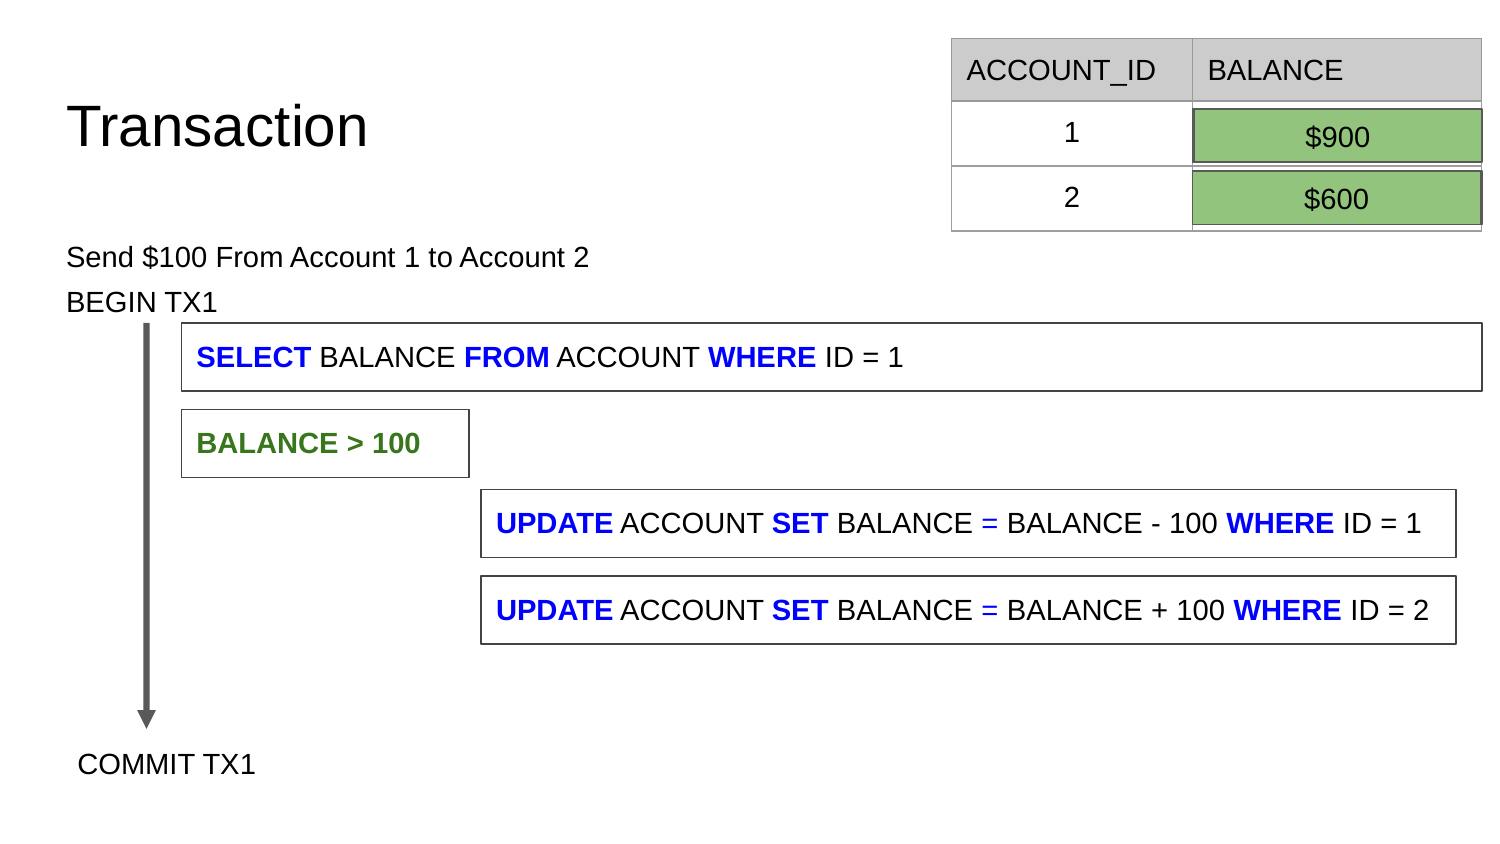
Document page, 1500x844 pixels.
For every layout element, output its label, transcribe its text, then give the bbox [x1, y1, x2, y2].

table_cell 2 [952, 167, 1192, 230]
text_box $600 [1192, 171, 1481, 225]
table_cell 1 [952, 102, 1192, 165]
text_box BEGIN TX1 [51, 267, 235, 322]
text_box UPDATE ACCOUNT SET BALANCE = BALANCE + 100 WHERE ID = 2 [480, 576, 1457, 645]
text_box SELECT BALANCE FROM ACCOUNT WHERE ID = 1 [181, 322, 1482, 392]
text_box COMMIT TX1 [62, 730, 280, 784]
table_cell $500 [1193, 225, 1481, 230]
text_box UPDATE ACCOUNT SET BALANCE = BALANCE - 100 WHERE ID = 1 [480, 489, 1457, 558]
text_box BALANCE > 100 [181, 409, 470, 478]
table_header BALANCE [1193, 39, 1481, 100]
table_header ACCOUNT_ID [952, 39, 1192, 100]
table_cell $1000 [1193, 102, 1481, 108]
text_box $900 [1193, 108, 1482, 163]
title Transaction [51, 72, 622, 167]
text_box Send $100 From Account 1 to Account 2 [51, 223, 673, 267]
table_cell $500 [1193, 167, 1481, 171]
